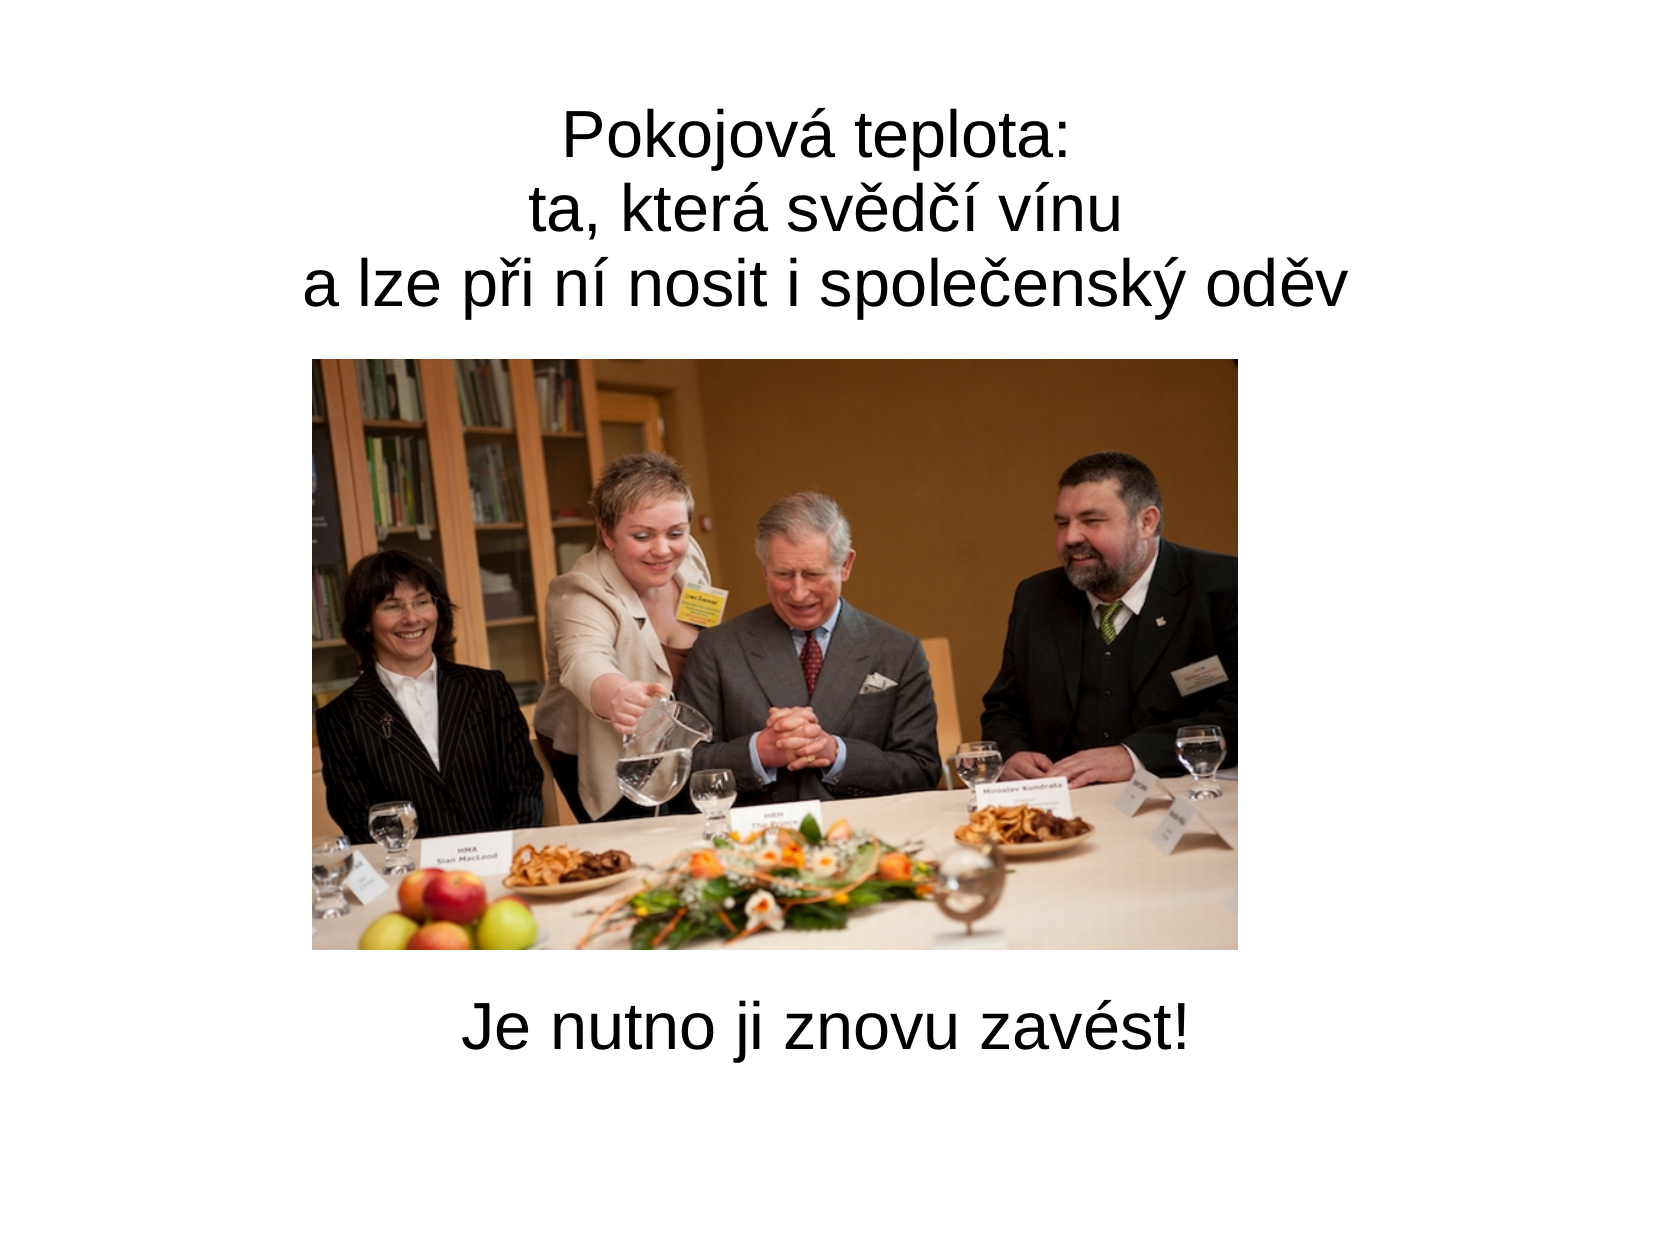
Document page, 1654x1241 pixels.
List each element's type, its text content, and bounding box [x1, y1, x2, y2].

text_box Pokojová teplota: ta, která svědčí vínu a lze při ní nosit i společenský oděv Je nutno ji znovu zavést! [82, 56, 1571, 1102]
picture [312, 359, 1238, 951]
